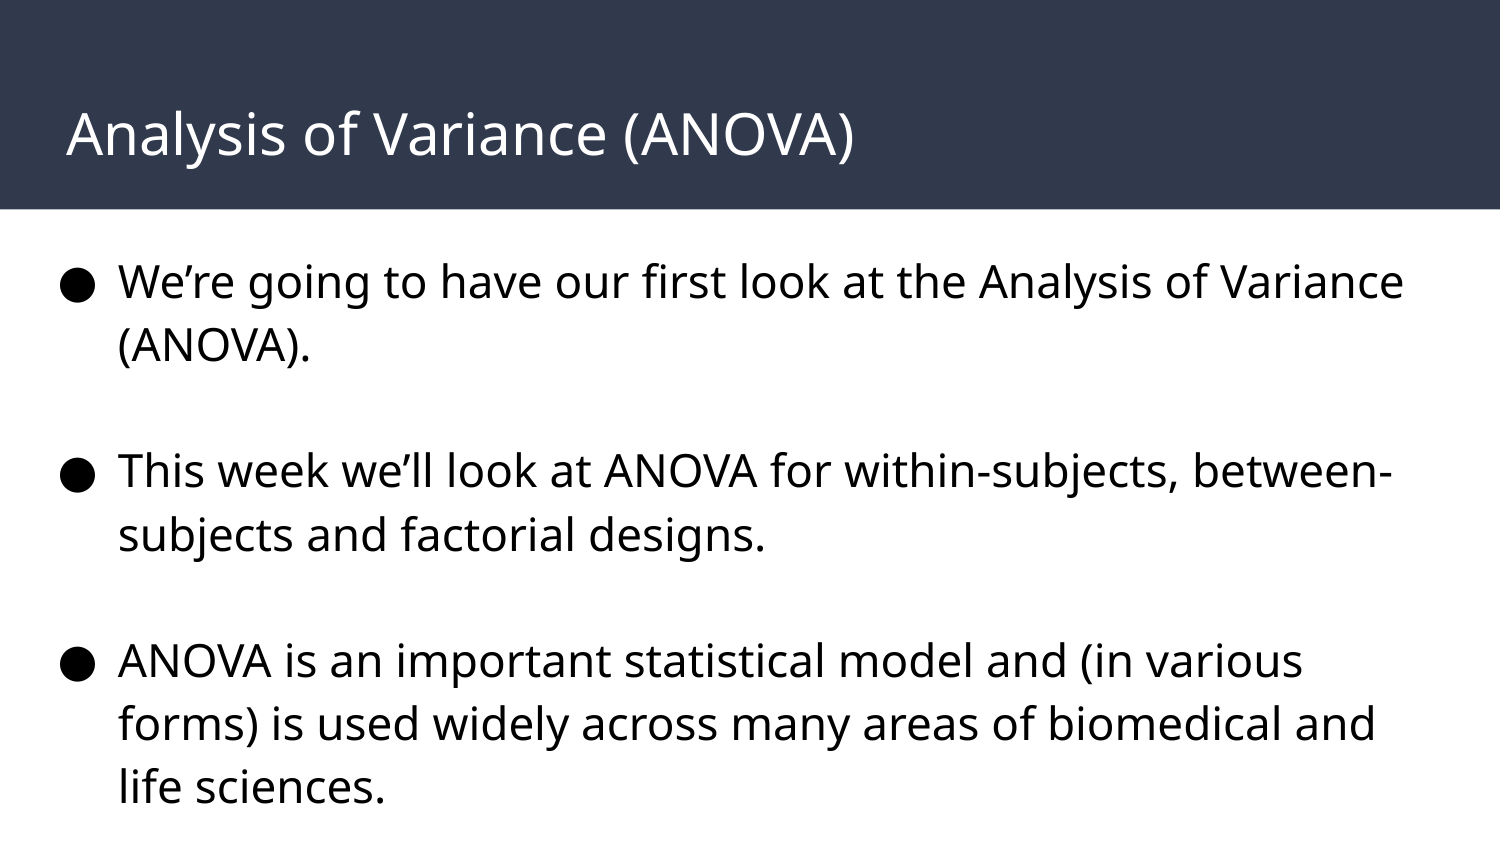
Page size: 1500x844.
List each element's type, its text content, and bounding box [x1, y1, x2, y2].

title Analysis of Variance (ANOVA) [51, 82, 1449, 185]
text_box We’re going to have our first look at the Analysis of Variance (ANOVA). This week we’ll look at ANOVA for within-subjects, between-subjects and factorial designs. ANOVA is an important statistical model and (in various forms) is used widely across many areas of biomedical and life sciences. [27, 229, 1455, 810]
